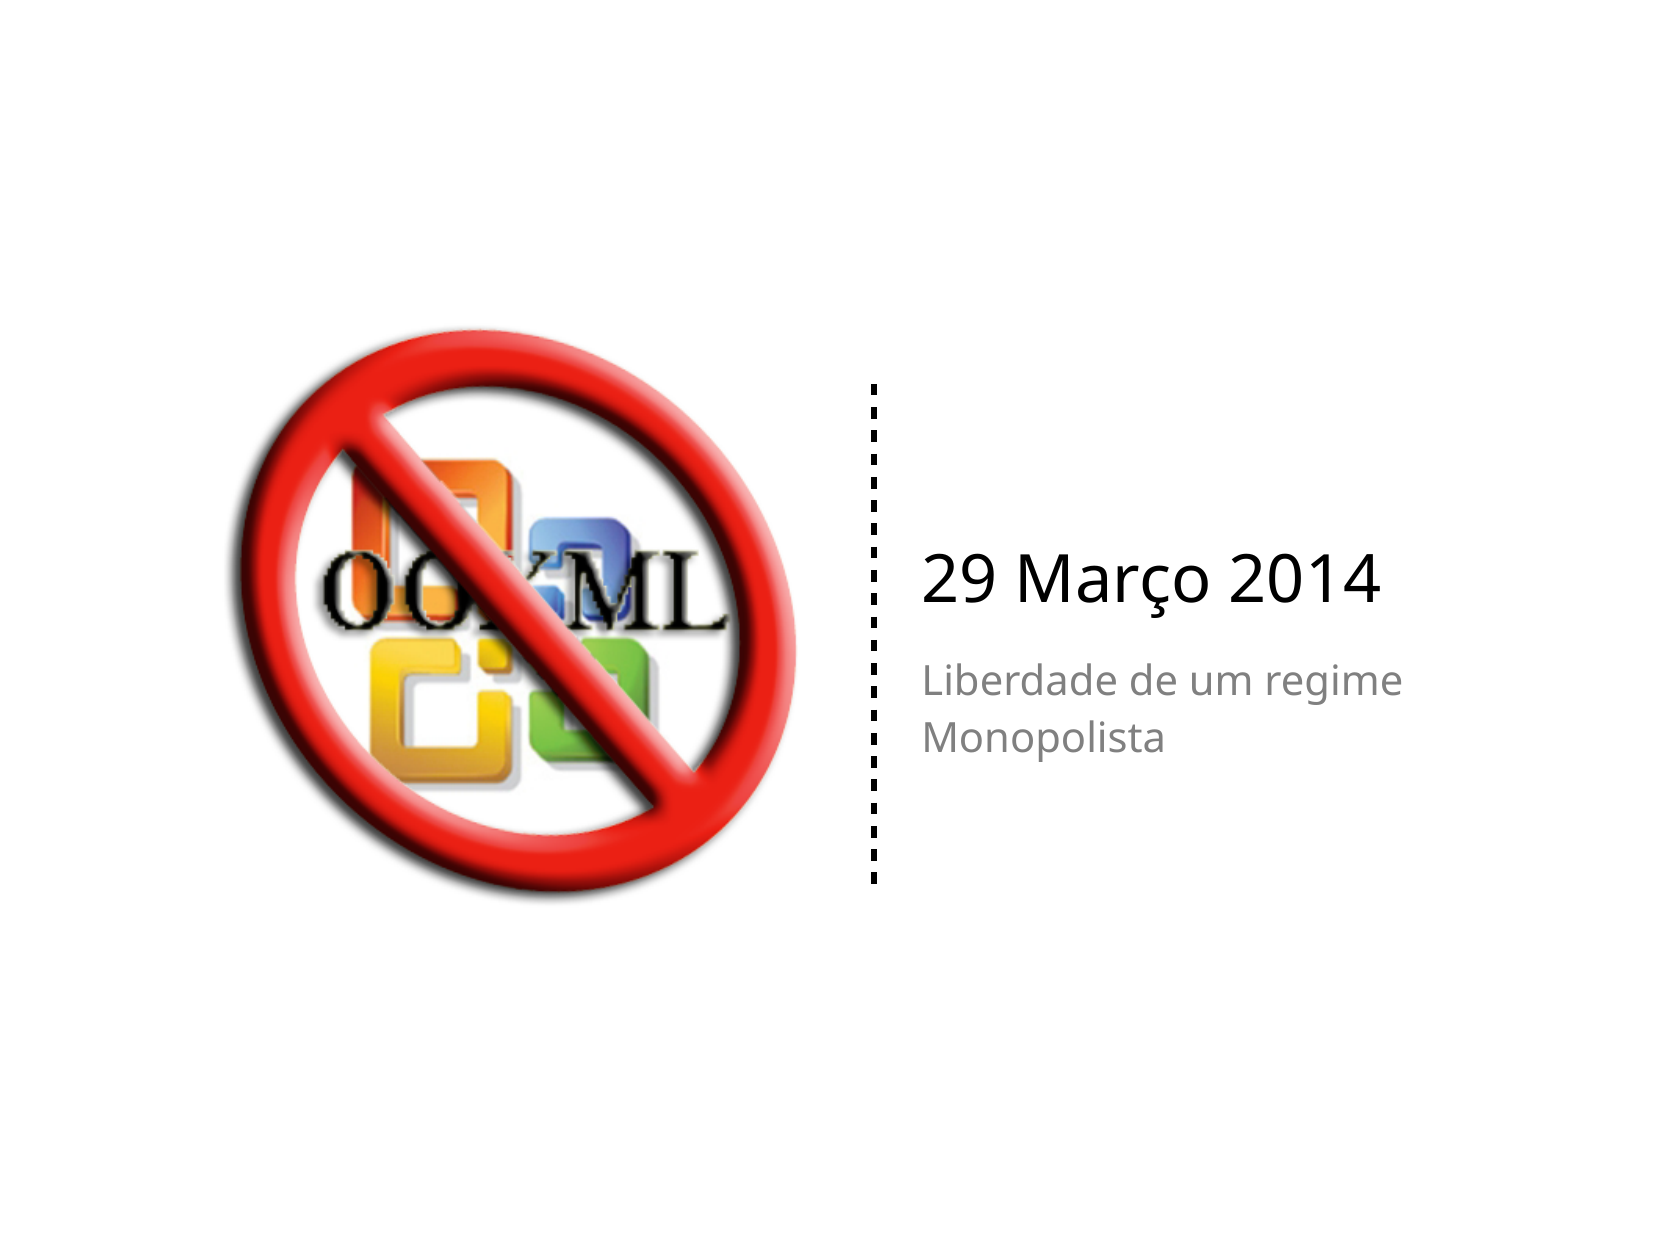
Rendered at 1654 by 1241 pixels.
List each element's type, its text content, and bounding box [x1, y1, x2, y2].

list 29 Março 2014 Liberdade de um regime Monopolista [921, 290, 1648, 1010]
list [82, 290, 809, 1010]
picture [209, 318, 804, 915]
